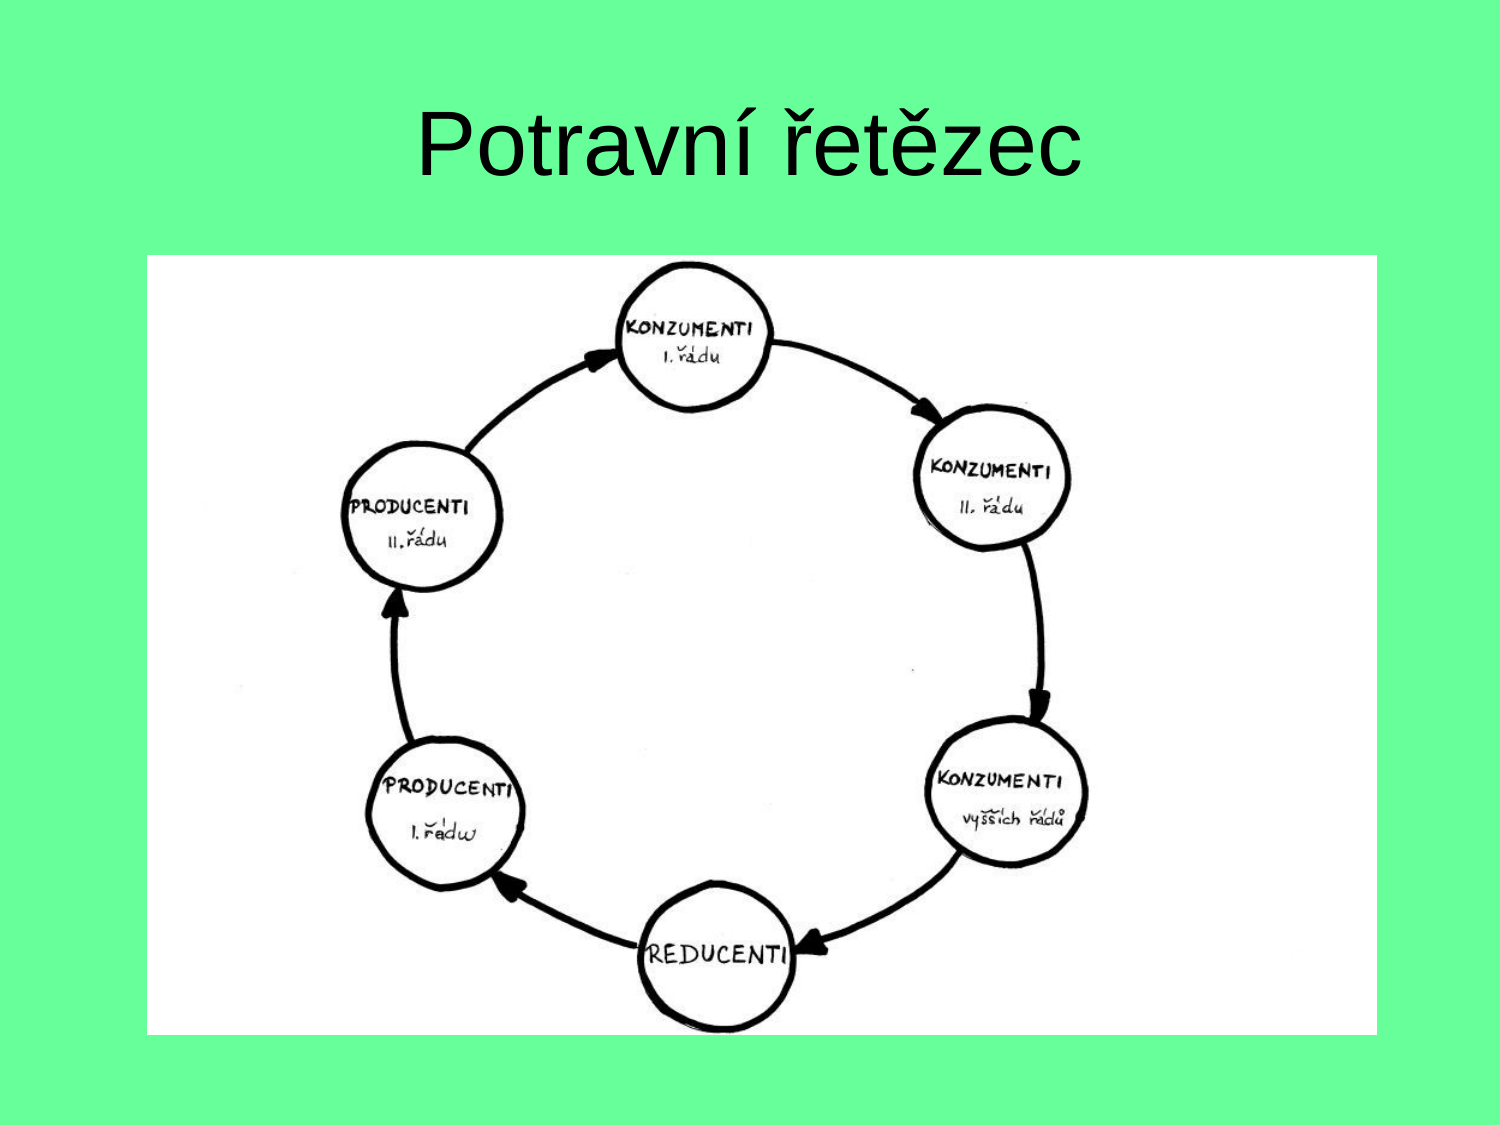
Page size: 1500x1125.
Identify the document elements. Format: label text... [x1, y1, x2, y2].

title Potravní řetězec [75, 45, 1426, 233]
picture [147, 255, 1377, 1035]
